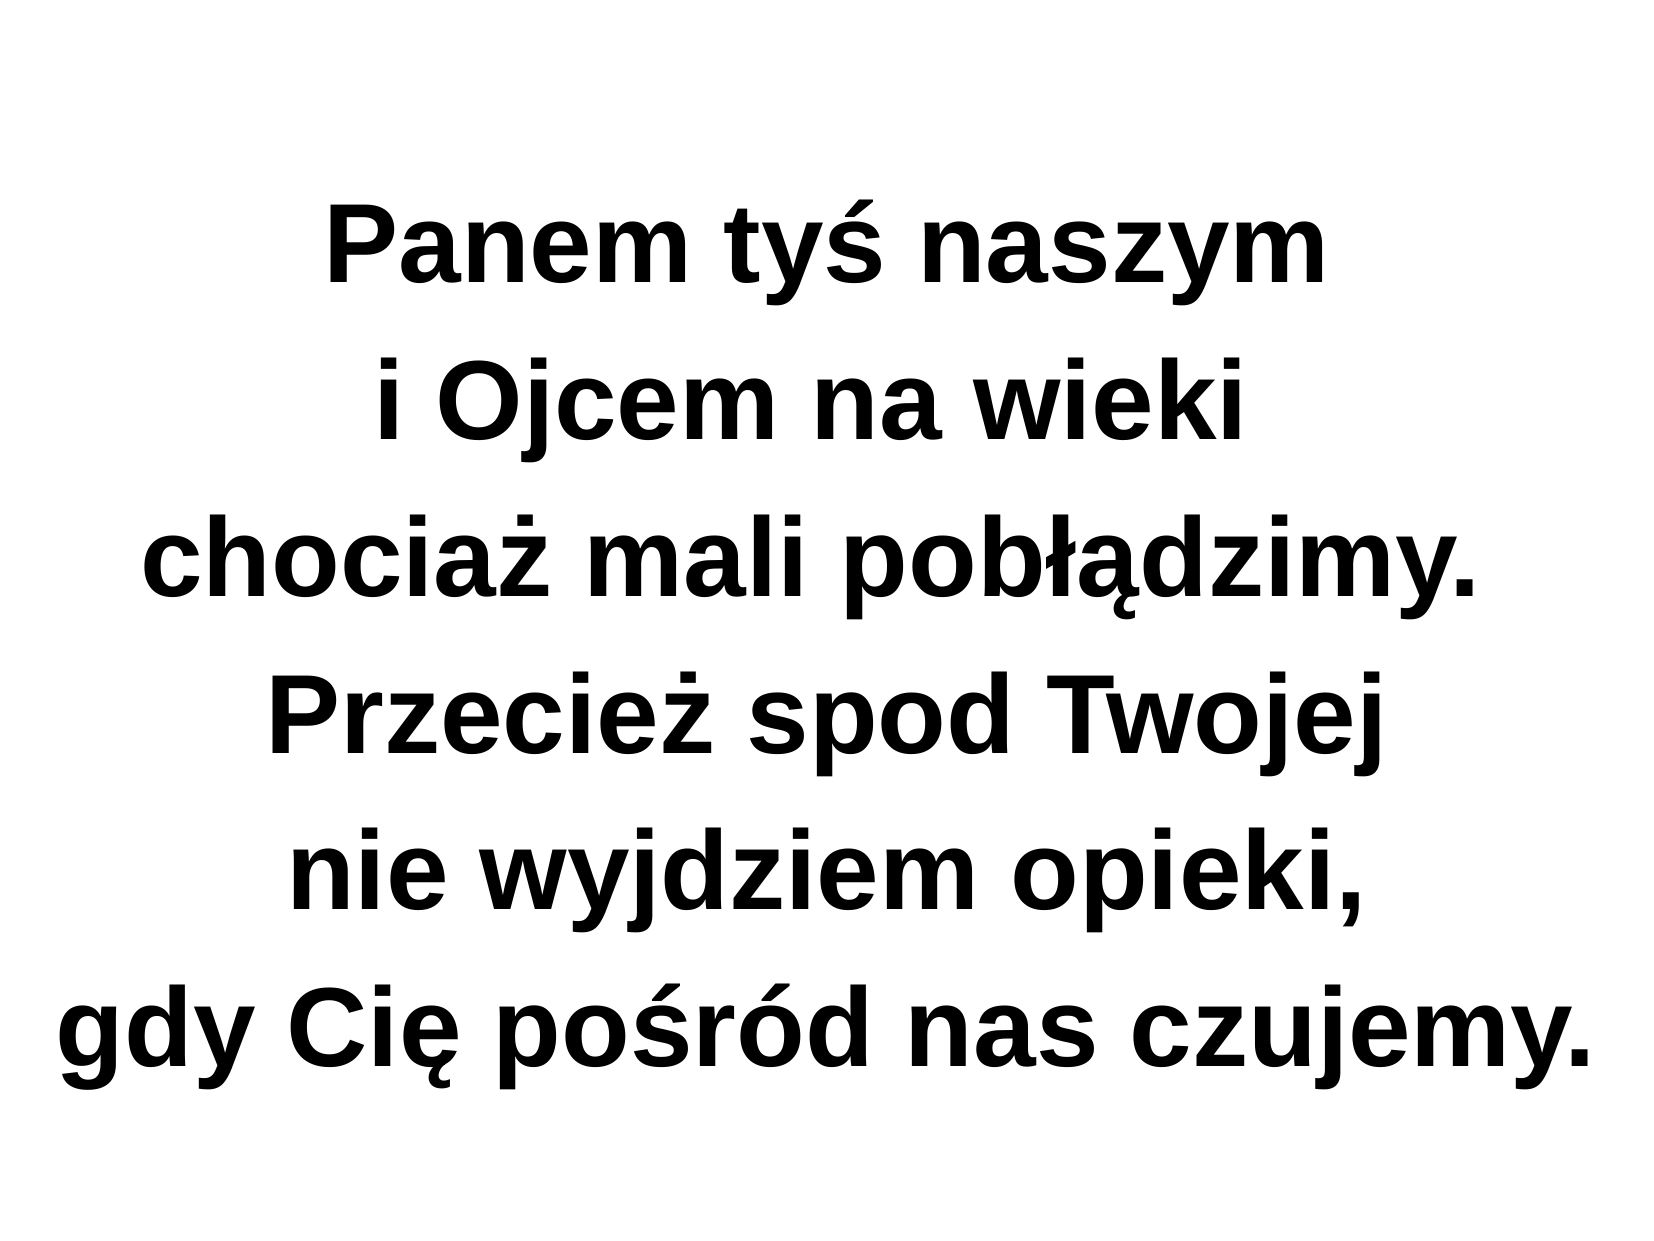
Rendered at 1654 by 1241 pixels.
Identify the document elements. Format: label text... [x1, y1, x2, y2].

subtitle Panem tyś naszym i Ojcem na wieki chociaż mali pobłądzimy. Przecież spod Twojej nie wyjdziem opieki, gdy Cię pośród nas czujemy. [0, 0, 1654, 1241]
